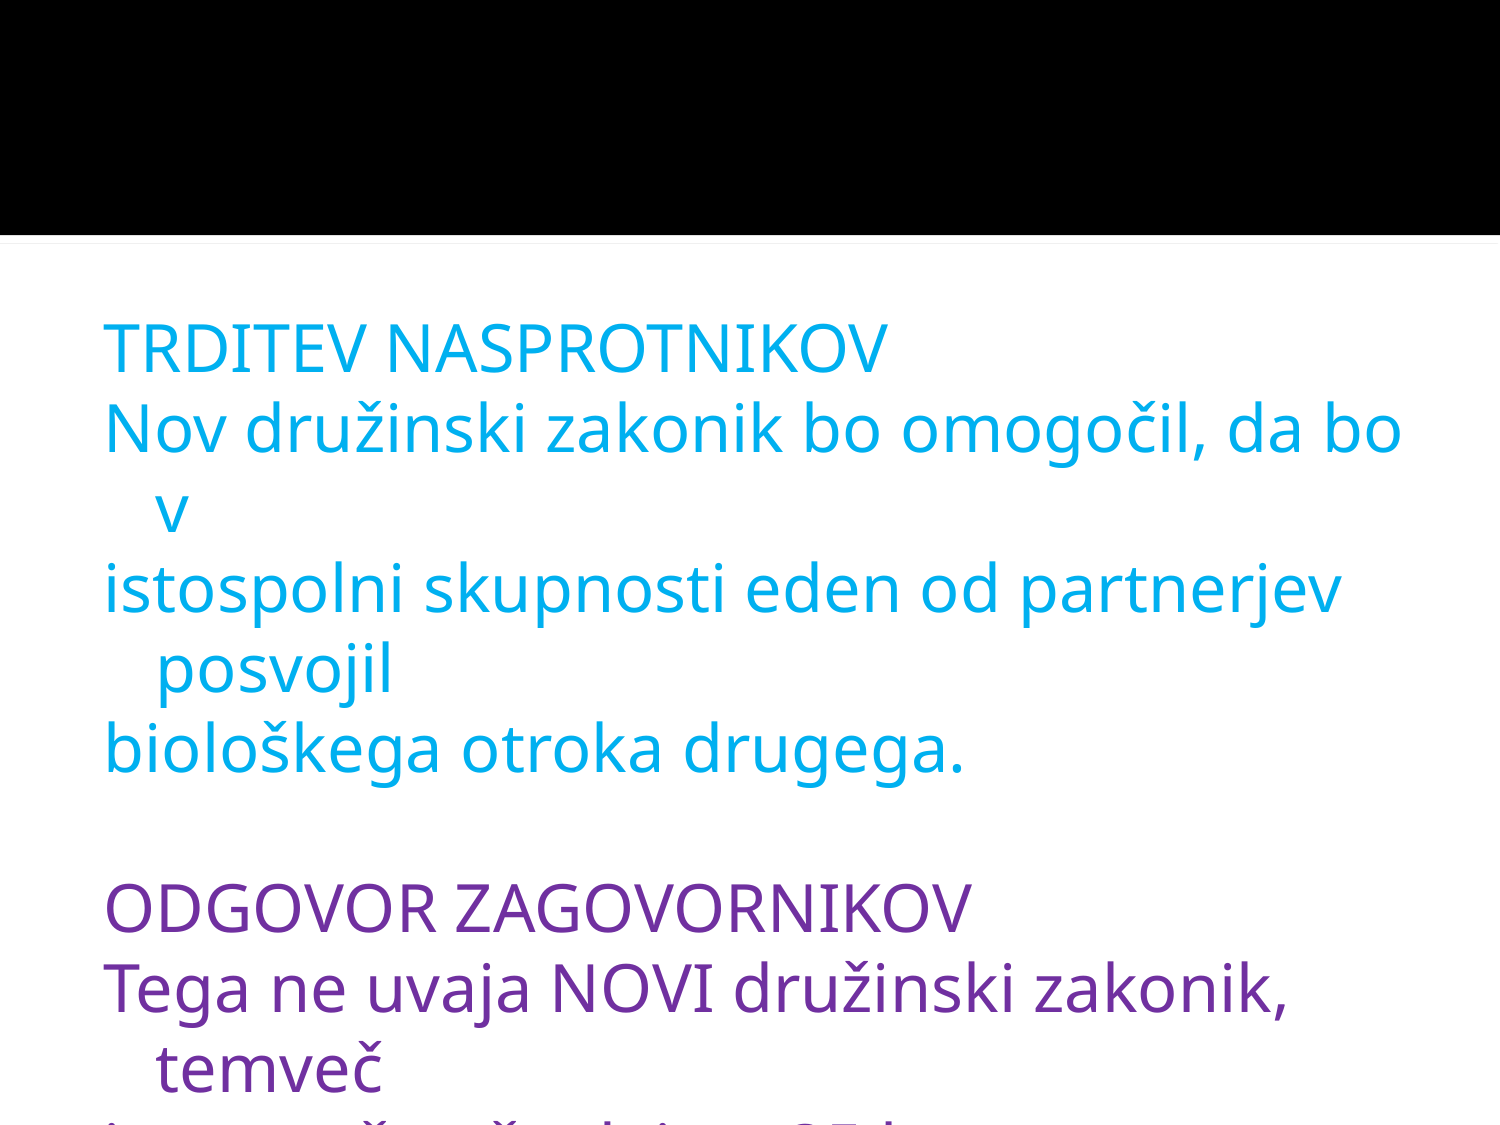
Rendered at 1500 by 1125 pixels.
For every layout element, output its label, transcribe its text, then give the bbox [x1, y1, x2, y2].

list TRDITEV NASPROTNIKOV Nov družinski zakonik bo omogočil, da bo v istospolni skupnosti eden od partnerjev posvojil biološkega otroka drugega. ODGOVOR ZAGOVORNIKOV Tega ne uvaja NOVI družinski zakonik, temveč je to možno že daj po 35 let starem zakonu. [75, 291, 1425, 1050]
